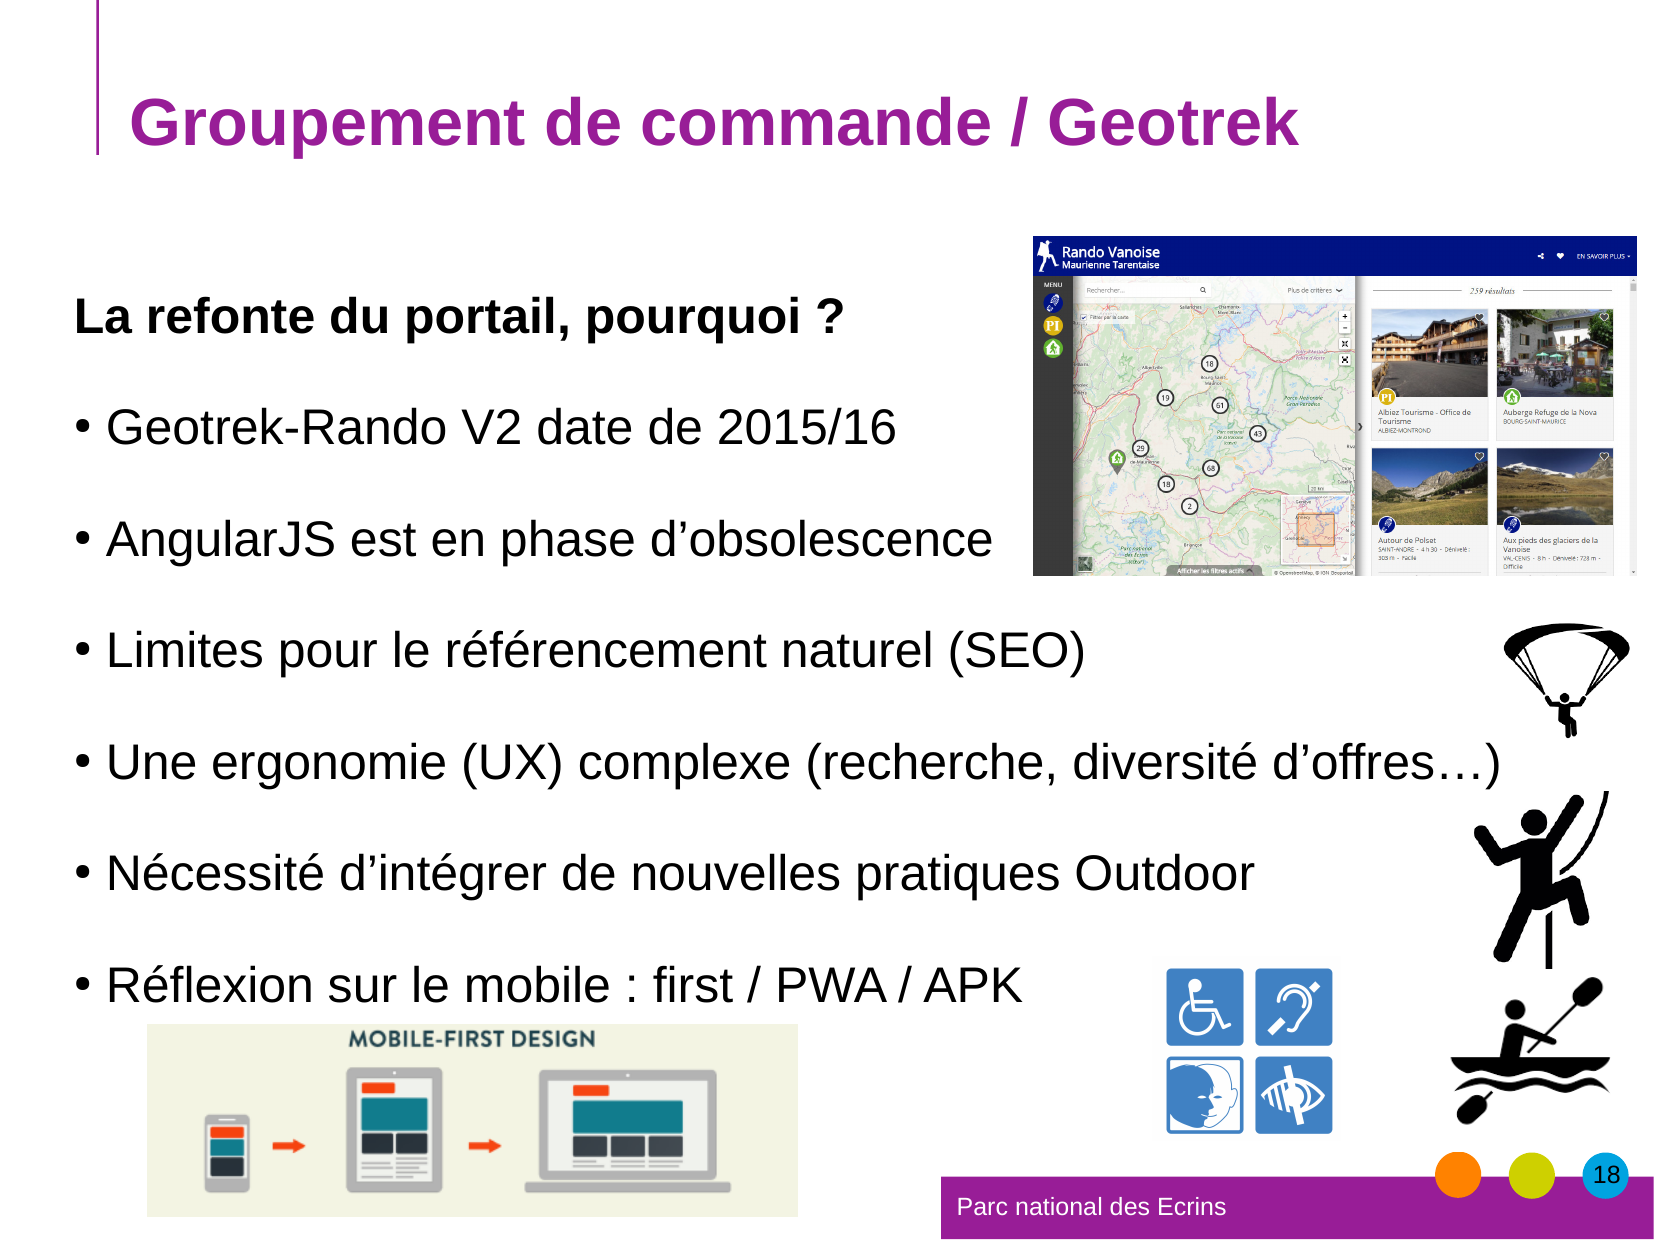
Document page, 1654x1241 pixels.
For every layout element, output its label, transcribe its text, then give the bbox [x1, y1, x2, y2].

text_box La refonte du portail, pourquoi ? Geotrek-Rando V2 date de 2015/16 AngularJS est en phase d’obsolescence Limites pour le référencement naturel (SEO) Une ergonomie (UX) complexe (recherche, diversité d’offres…) Nécessité d’intégrer de nouvelles pratiques Outdoor Réflexion sur le mobile : first / PWA / APK [59, 280, 1565, 1021]
picture [1152, 956, 1341, 1141]
picture [1417, 791, 1654, 1152]
picture [1033, 236, 1637, 576]
picture [1500, 618, 1632, 774]
picture [147, 1024, 798, 1217]
title Groupement de commande / Geotrek [129, 11, 1619, 160]
